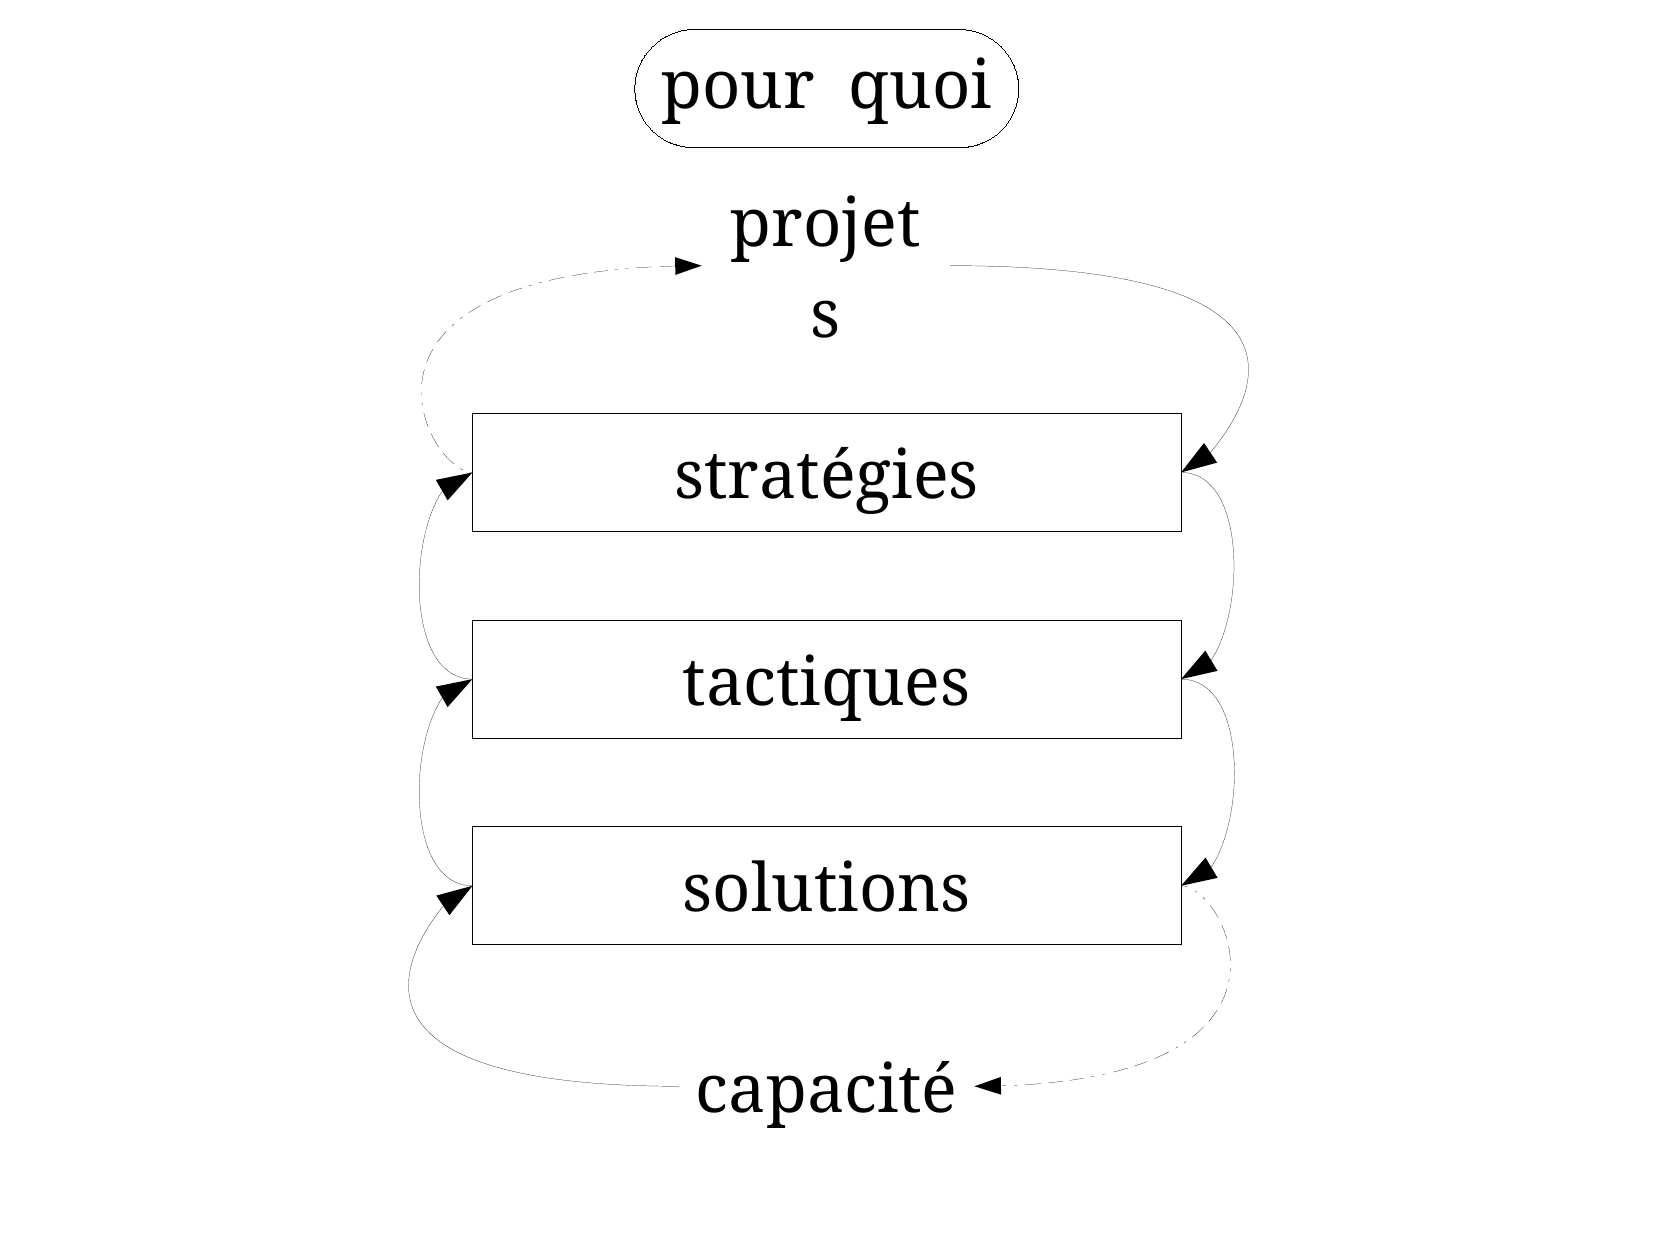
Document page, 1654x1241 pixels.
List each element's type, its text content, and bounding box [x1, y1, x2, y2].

text_box pour quoi [634, 29, 1019, 148]
text_box projets [701, 206, 950, 325]
text_box tactiques [472, 620, 1182, 739]
text_box capacité [679, 1033, 975, 1139]
text_box stratégies [472, 413, 1182, 532]
text_box solutions [472, 826, 1182, 945]
